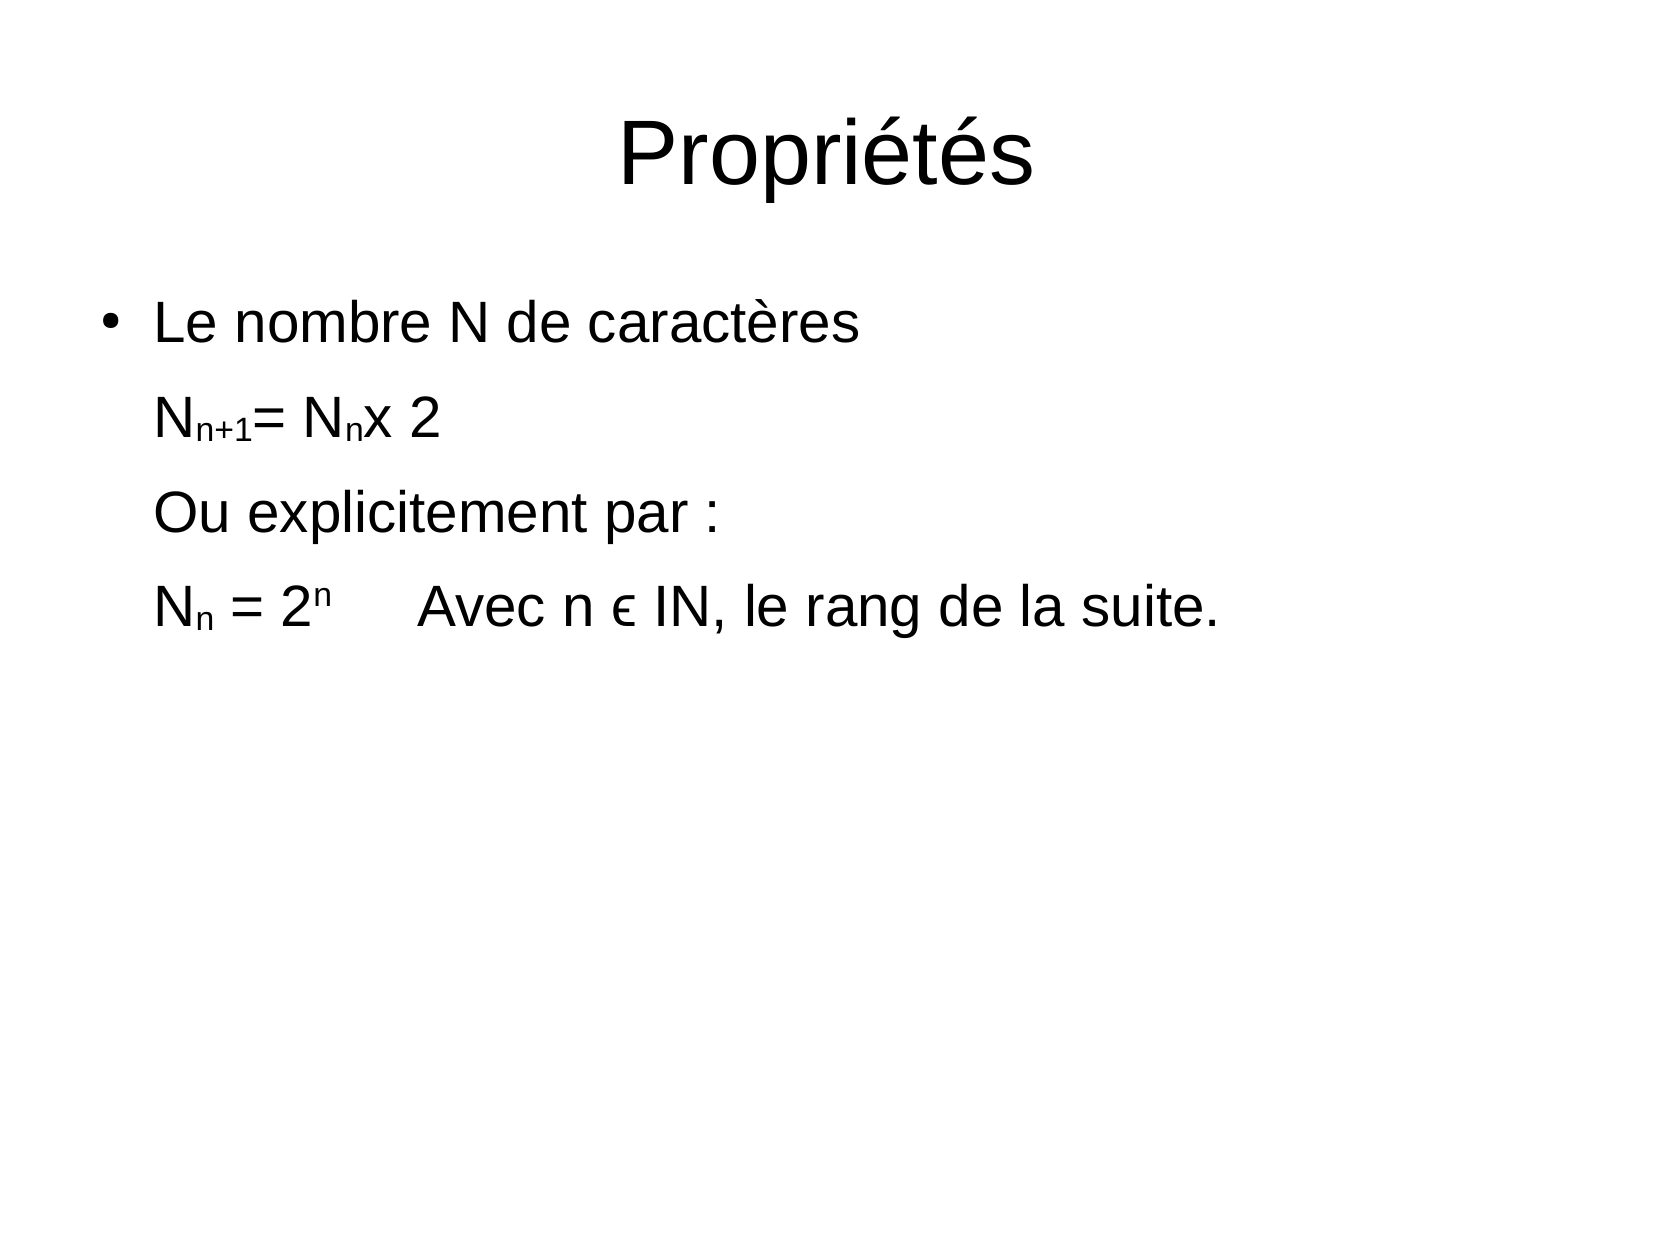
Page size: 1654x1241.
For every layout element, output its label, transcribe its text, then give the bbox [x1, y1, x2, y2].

list Le nombre N de caractères Nn+1= Nnx 2 Ou explicitement par : Nn = 2n Avec n ϵ IN, le rang de la suite. [82, 290, 1571, 1109]
title Propriétés [82, 49, 1571, 257]
